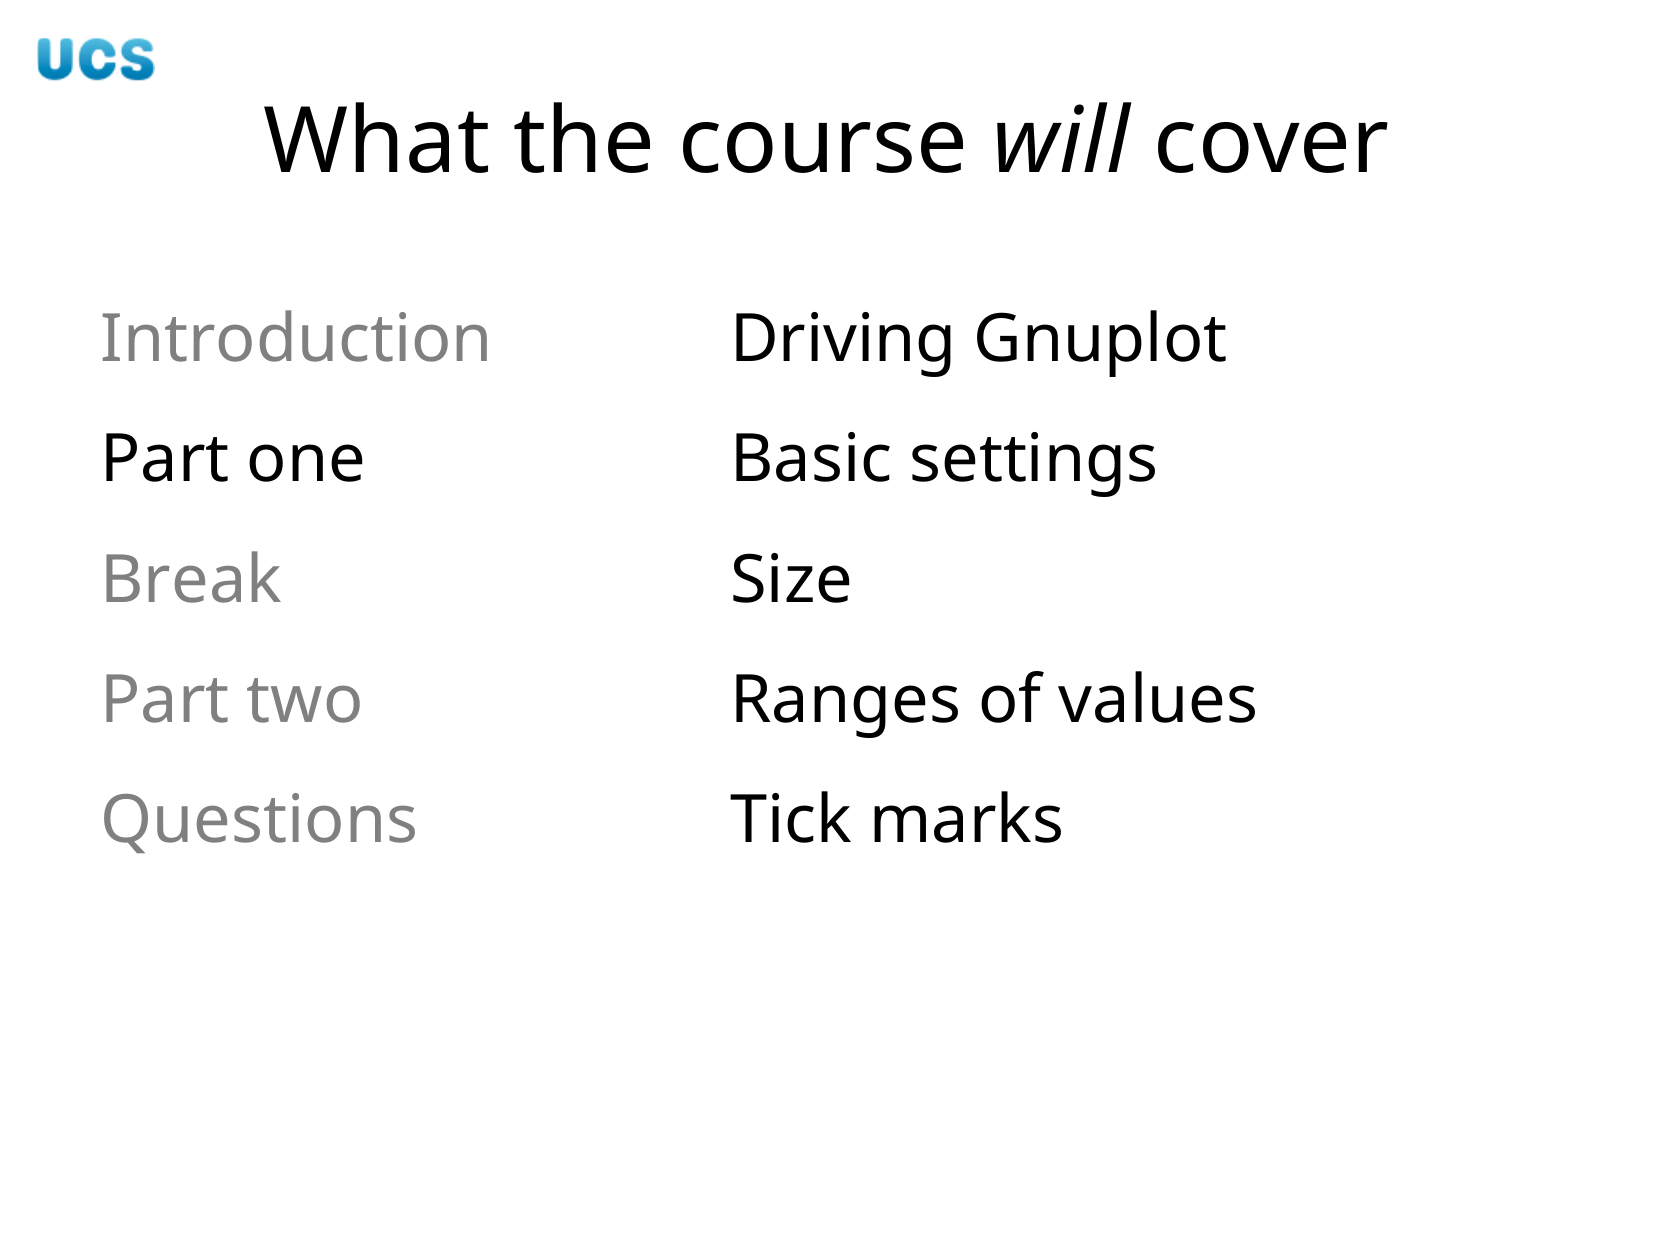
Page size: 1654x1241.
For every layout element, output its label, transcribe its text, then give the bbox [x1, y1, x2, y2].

list Introduction Part one Break Part two Questions [82, 290, 526, 1109]
list Driving Gnuplot Basic settings Size Ranges of values Tick marks [712, 290, 1572, 1109]
title What the course will cover [82, 49, 1571, 226]
picture [37, 37, 155, 82]
